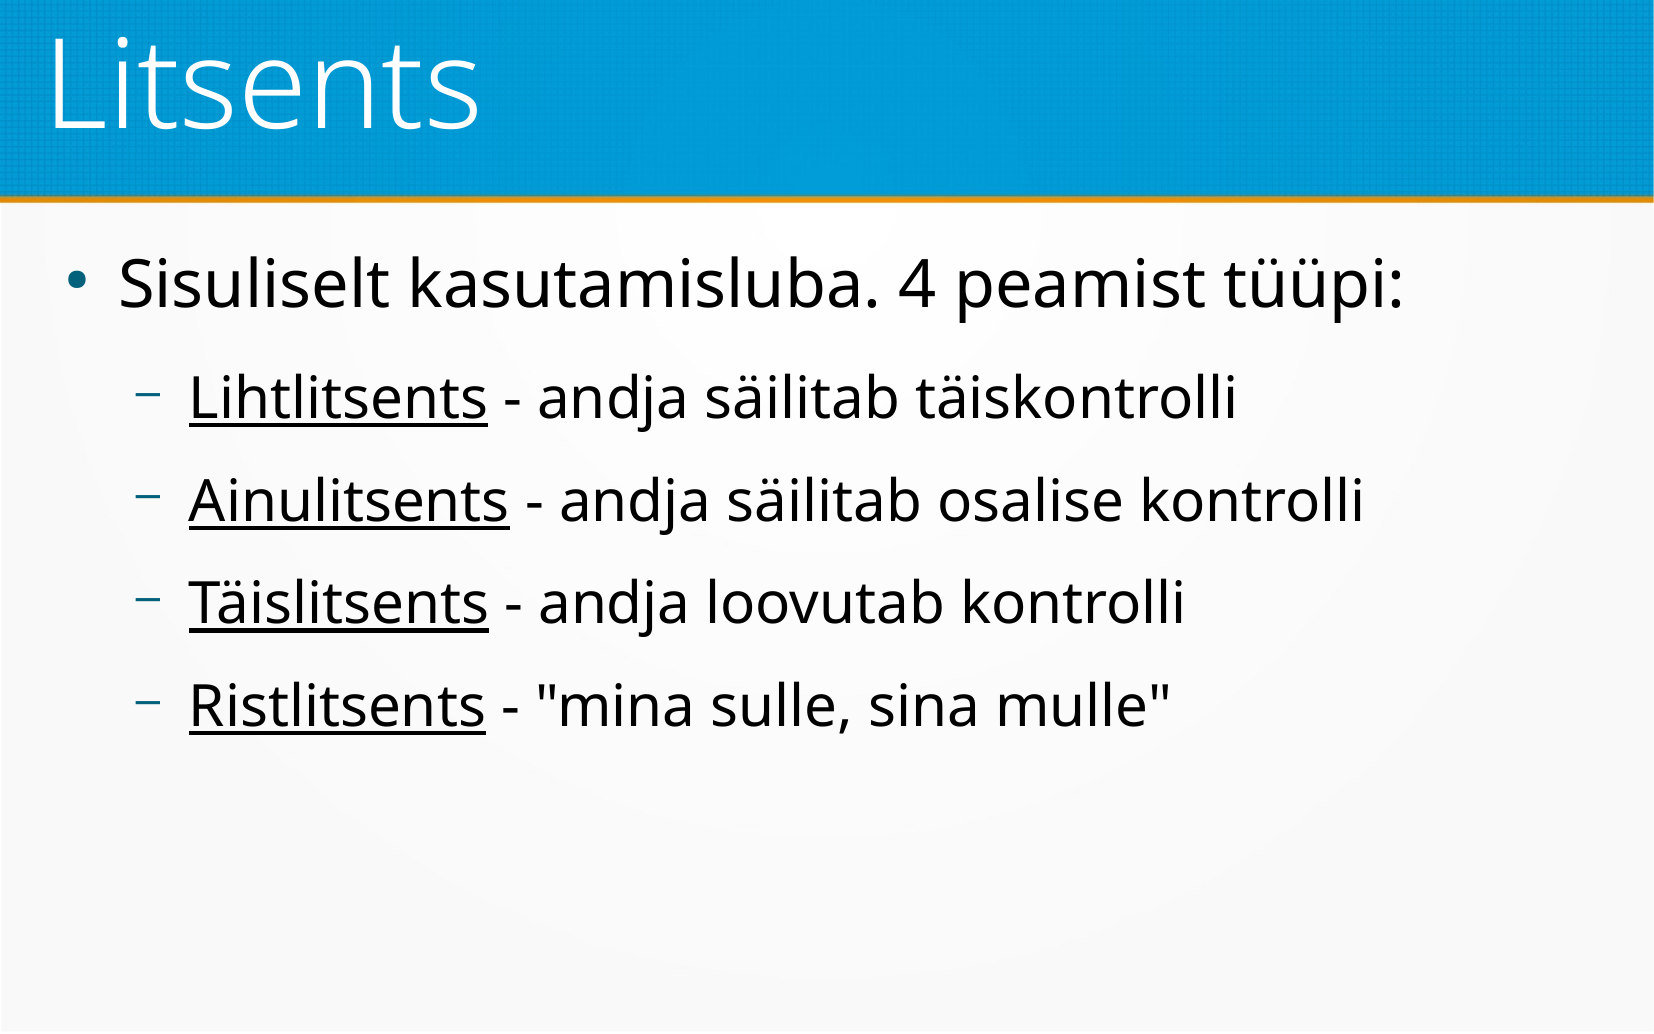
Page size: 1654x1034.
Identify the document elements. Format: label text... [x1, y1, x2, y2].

picture [0, 195, 1654, 1034]
list Sisuliselt kasutamisluba. 4 peamist tüüpi: Lihtlitsents - andja säilitab täiskontrolli Ainulitsents - andja säilitab osalise kontrolli Täislitsents - andja loovutab kontrolli Ristlitsents - "mina sulle, sina mulle" [47, 236, 1607, 1002]
title Litsents [43, 0, 1619, 166]
